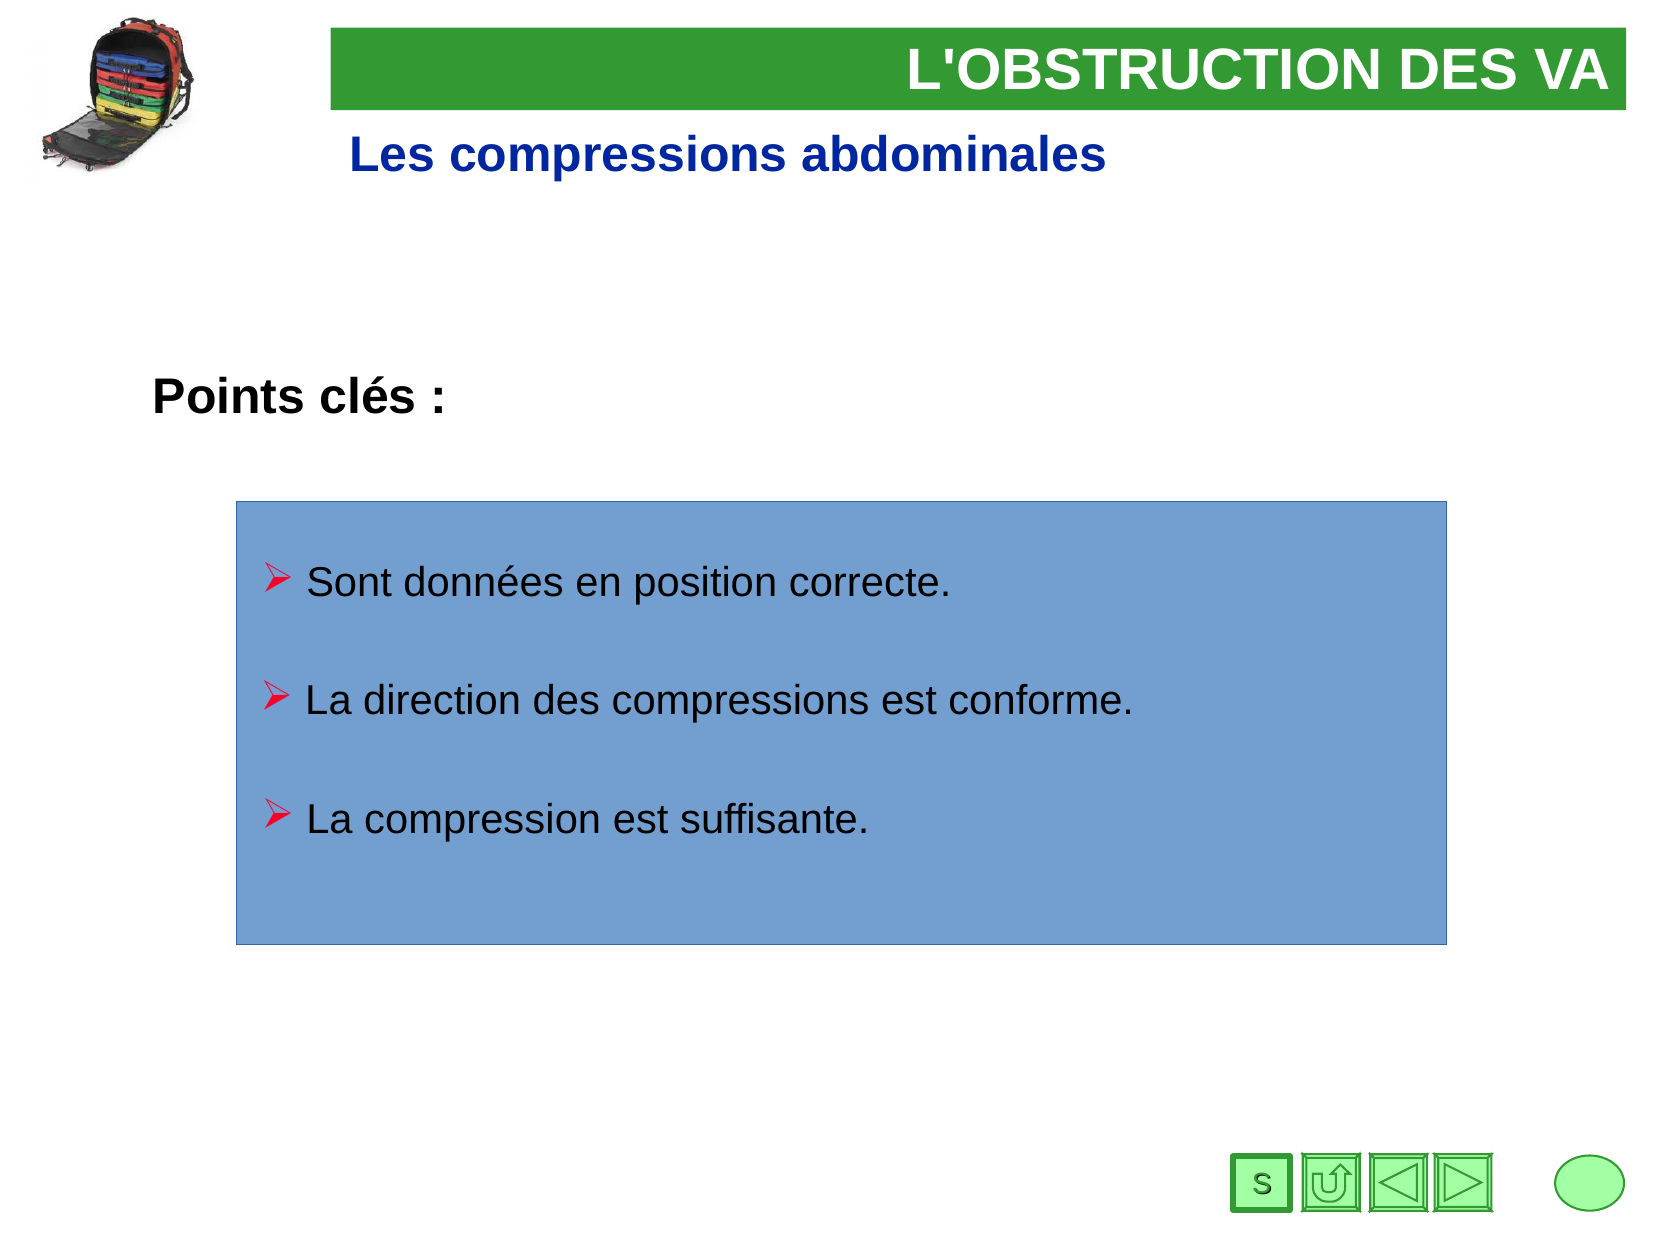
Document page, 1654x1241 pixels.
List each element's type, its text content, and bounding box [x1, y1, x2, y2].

title Les compressions abdominales [334, 118, 1630, 201]
text_box [1555, 1155, 1625, 1211]
picture [29, 5, 201, 183]
text_box La direction des compressions est conforme. [245, 669, 1446, 732]
text_box [236, 501, 1447, 945]
text_box La compression est suffisante. [246, 787, 1447, 850]
text_box Sont données en position correcte. [246, 551, 1447, 614]
text_box L'OBSTRUCTION DES VA [330, 27, 1626, 111]
text_box Points clés : [138, 360, 1070, 432]
